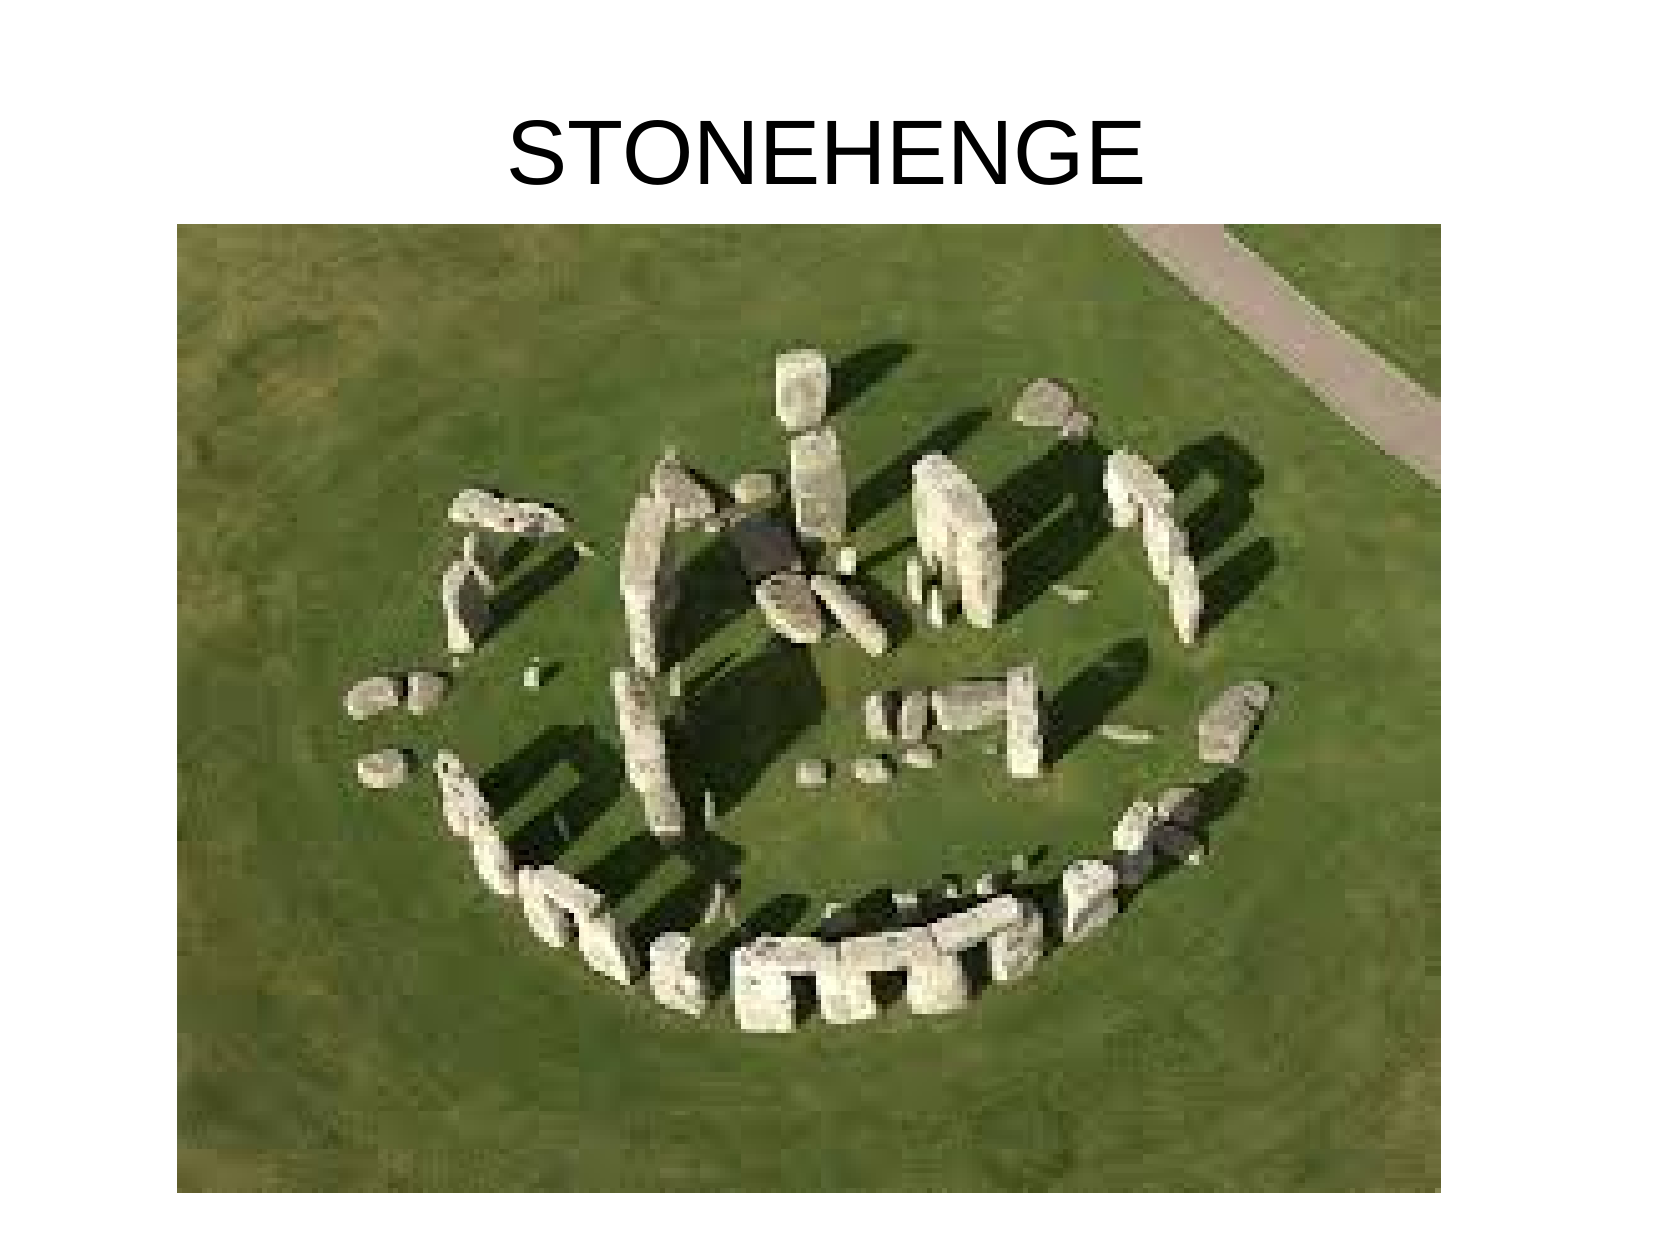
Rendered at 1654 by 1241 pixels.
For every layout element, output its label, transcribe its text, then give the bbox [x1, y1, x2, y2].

picture [177, 224, 1441, 1193]
title STONEHENGE [82, 49, 1571, 257]
